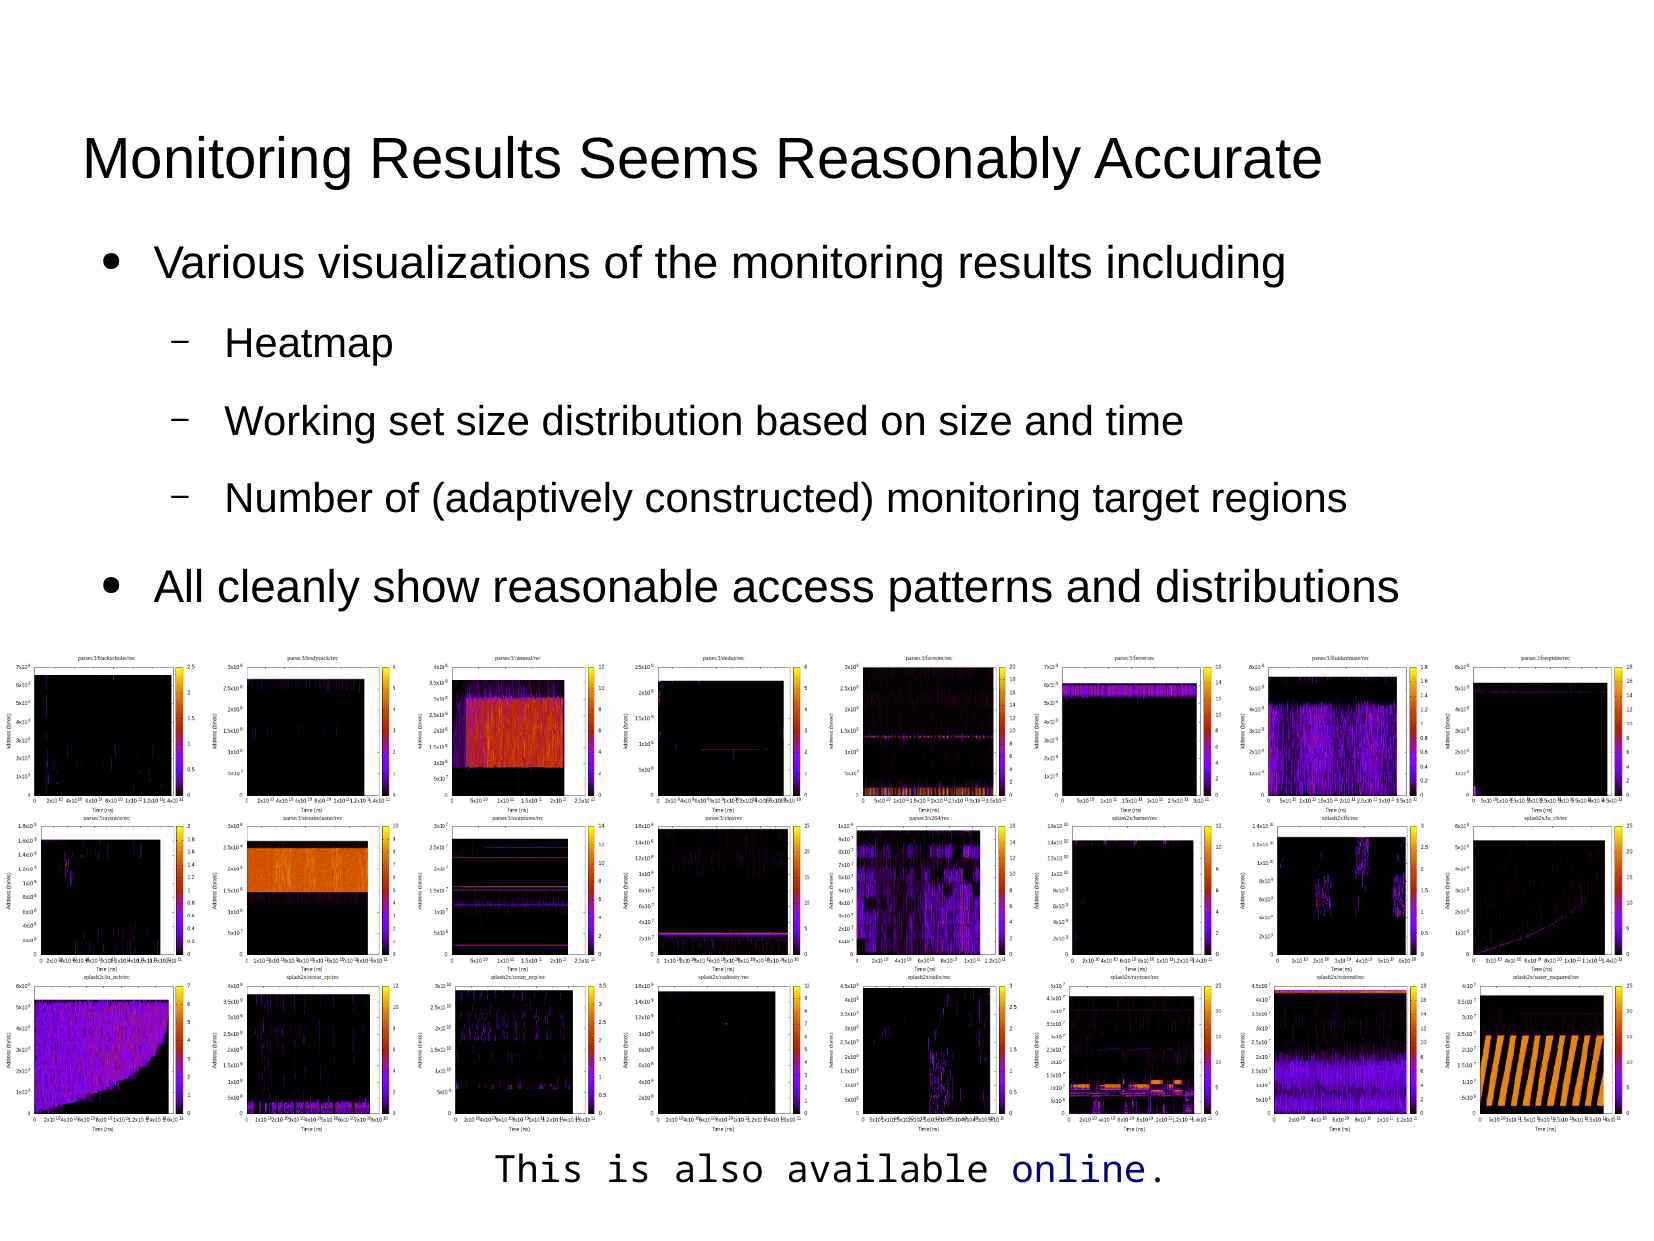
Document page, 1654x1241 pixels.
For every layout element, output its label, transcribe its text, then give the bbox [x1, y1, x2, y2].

text_box This is also available online. [416, 1134, 1247, 1198]
title Monitoring Results Seems Reasonably Accurate [82, 108, 1571, 210]
picture [4, 652, 1636, 1134]
list Various visualizations of the monitoring results including Heatmap Working set size distribution based on size and time Number of (adaptively constructed) monitoring target regions All cleanly show reasonable access patterns and distributions [82, 236, 1571, 652]
